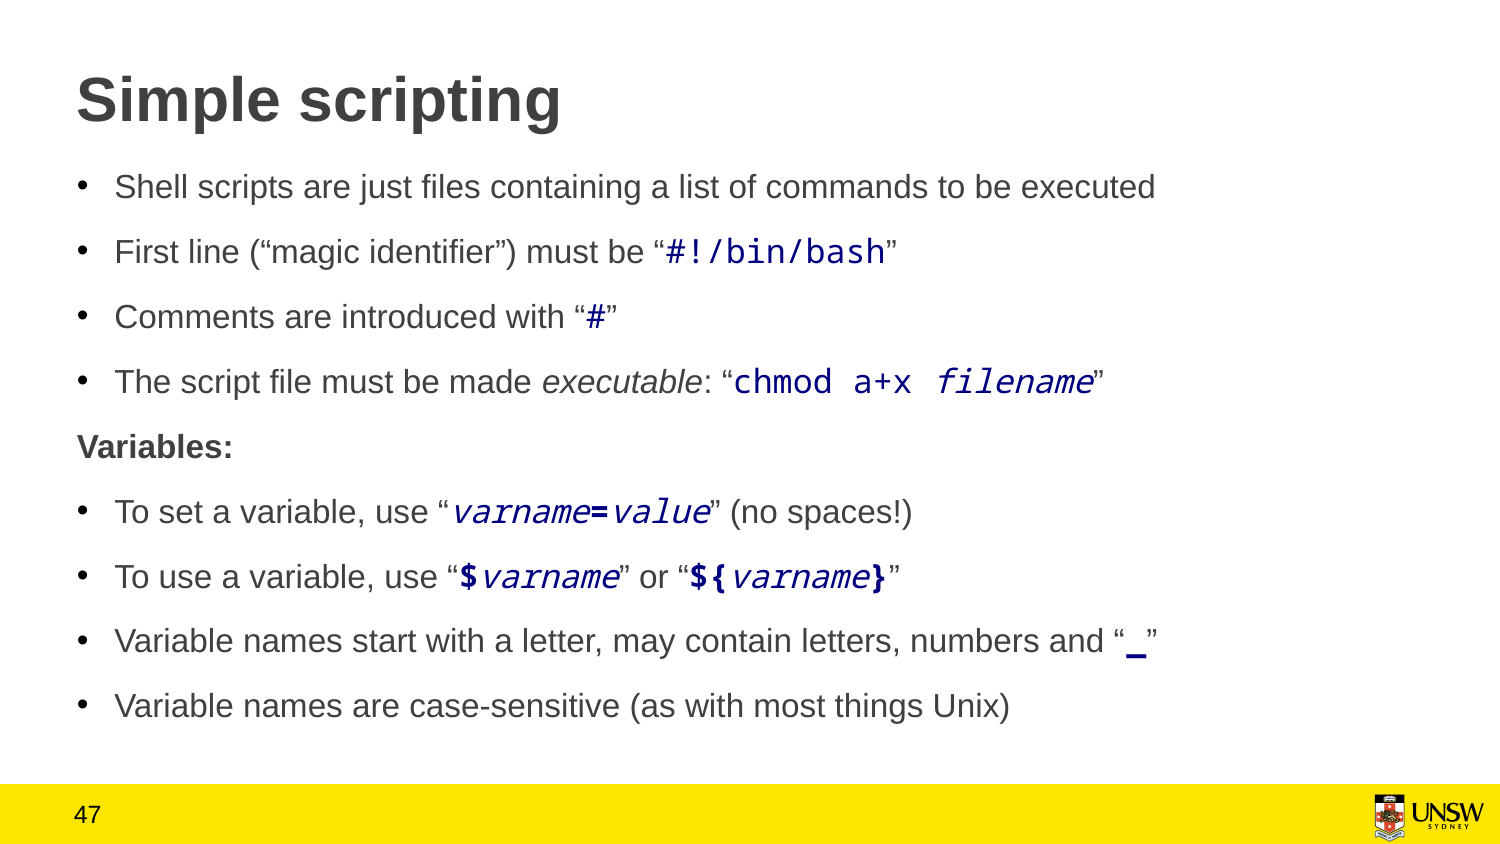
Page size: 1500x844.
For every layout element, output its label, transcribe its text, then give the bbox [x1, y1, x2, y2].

text_box <number> [59, 791, 219, 839]
picture [0, 784, 1500, 844]
title Simple scripting [76, 59, 1427, 136]
list Shell scripts are just files containing a list of commands to be executed First line (“magic identifier”) must be “#!/bin/bash” Comments are introduced with “#” The script file must be made executable: “chmod a+x filename” Variables: To set a variable, use “varname=value” (no spaces!) To use a variable, use “$varname” or “${varname}” Variable names start with a letter, may contain letters, numbers and “_” Variable names are case-sensitive (as with most things Unix) [76, 165, 1424, 756]
